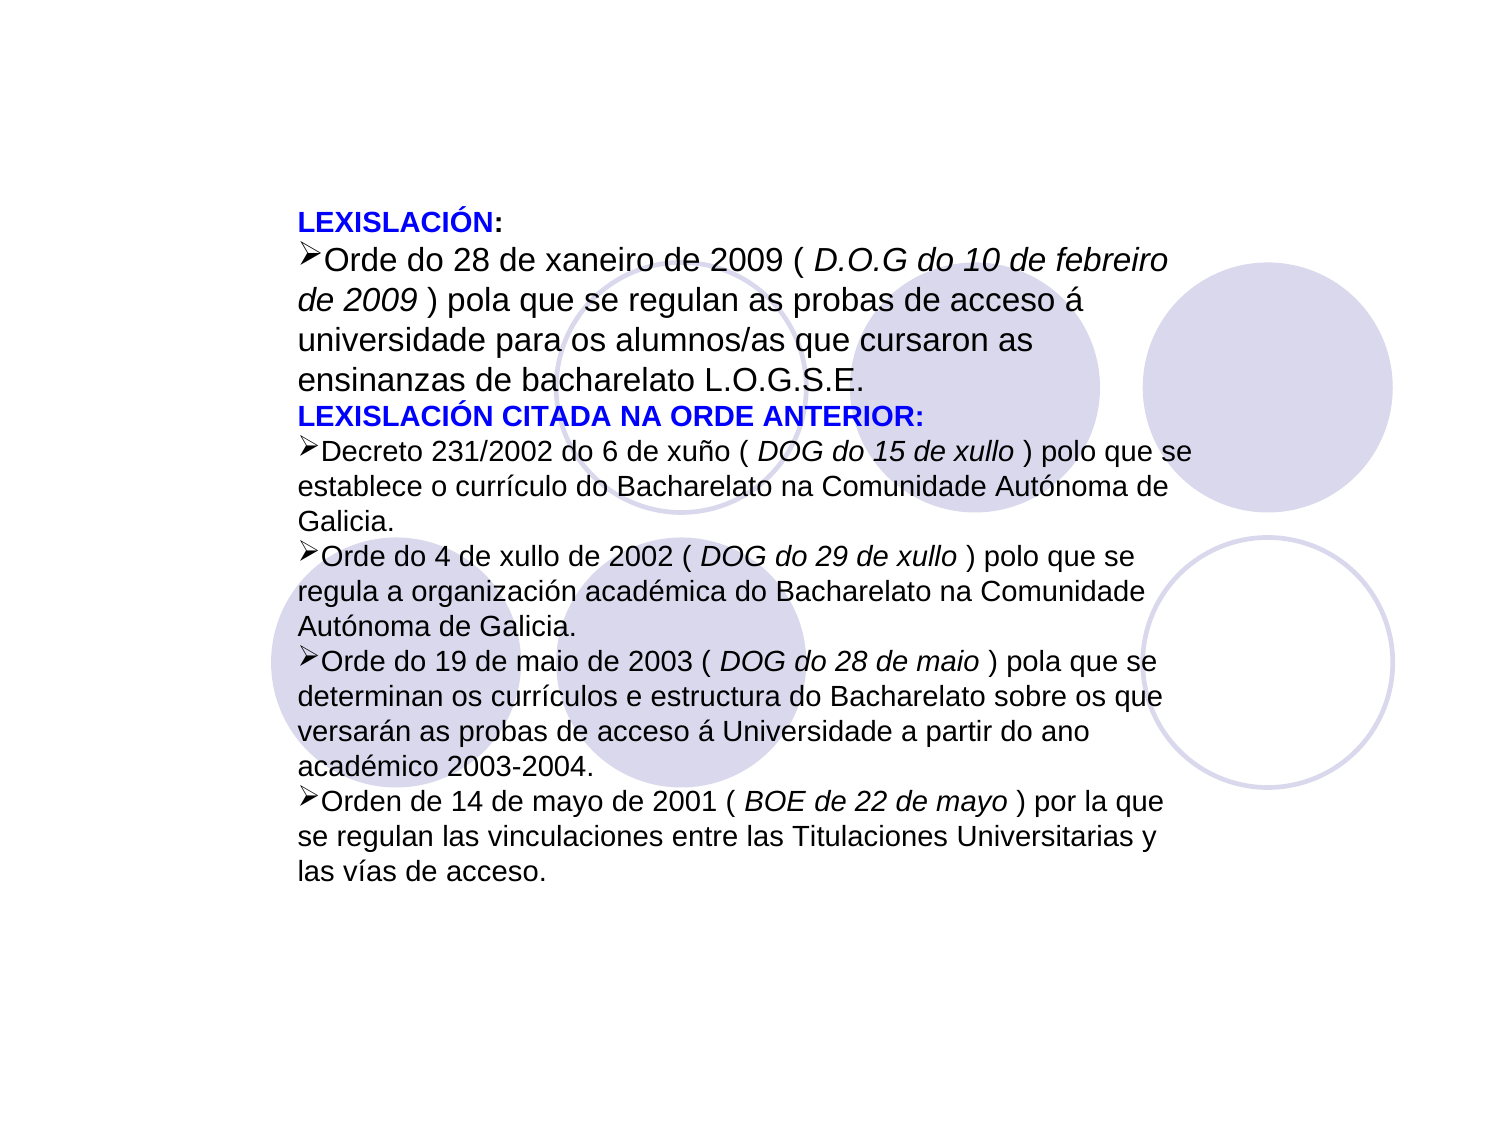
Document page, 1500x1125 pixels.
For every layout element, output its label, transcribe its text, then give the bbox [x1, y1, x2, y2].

text_box LEXISLACIÓN: Orde do 28 de xaneiro de 2009 ( D.O.G do 10 de febreiro de 2009 ) pola que se regulan as probas de acceso á universidade para os alumnos/as que cursaron as ensinanzas de bacharelato L.O.G.S.E. LEXISLACIÓN CITADA NA ORDE ANTERIOR: Decreto 231/2002 do 6 de xuño ( DOG do 15 de xullo ) polo que se establece o currículo do Bacharelato na Comunidade Autónoma de Galicia. Orde do 4 de xullo de 2002 ( DOG do 29 de xullo ) polo que se regula a organización académica do Bacharelato na Comunidade Autónoma de Galicia. Orde do 19 de maio de 2003 ( DOG do 28 de maio ) pola que se determinan os currículos e estructura do Bacharelato sobre os que versarán as probas de acceso á Universidade a partir do ano académico 2003-2004. Orden de 14 de mayo de 2001 ( BOE de 22 de mayo ) por la que se regulan las vinculaciones entre las Titulaciones Universitarias y las vías de acceso. [282, 195, 1218, 930]
